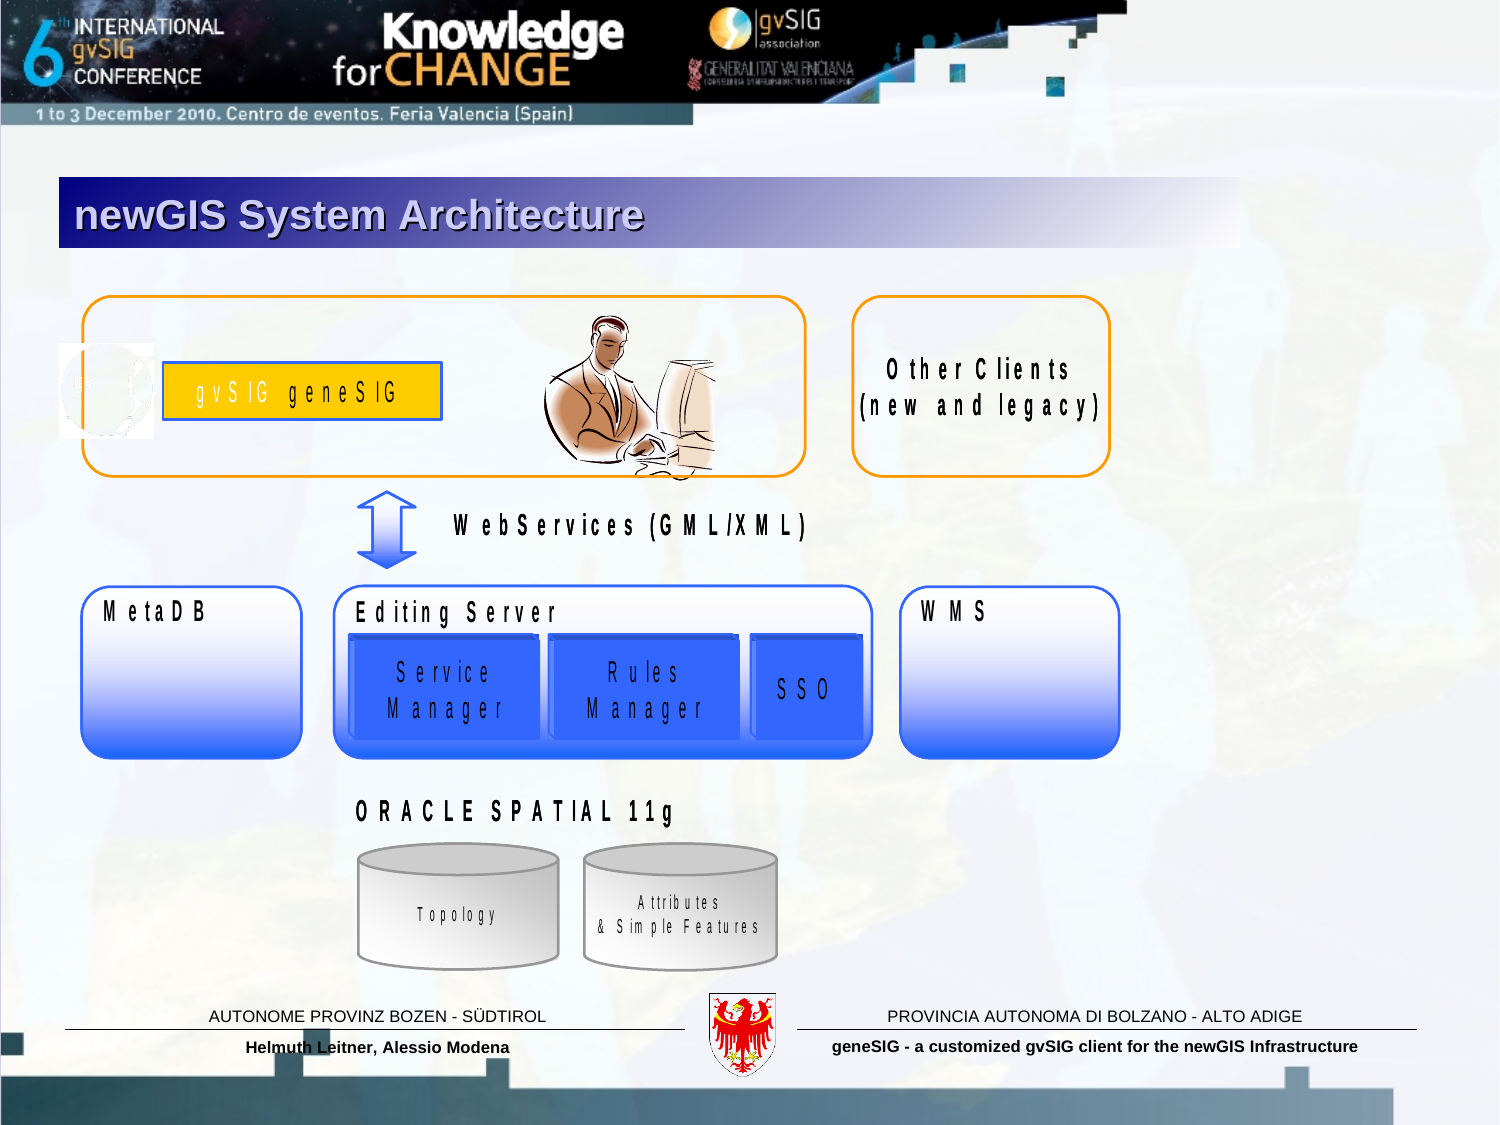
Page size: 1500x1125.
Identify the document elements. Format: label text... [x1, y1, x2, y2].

text_box newGIS System Architecture [59, 177, 1240, 248]
picture [0, 0, 1500, 1125]
